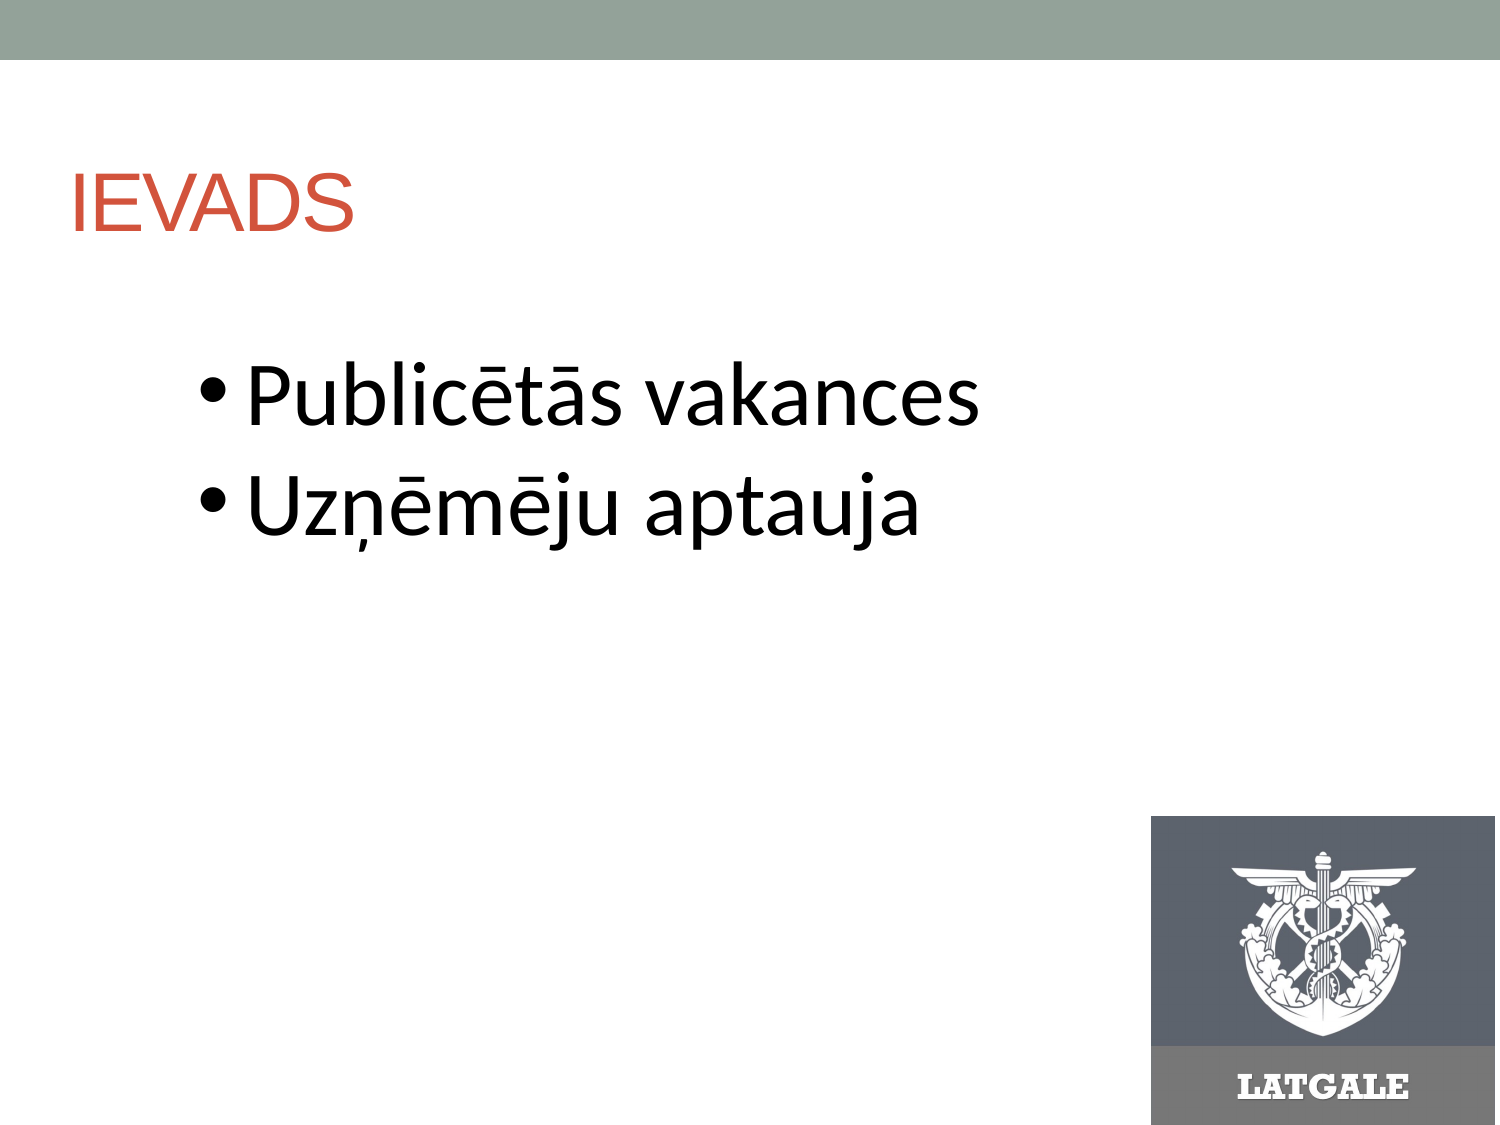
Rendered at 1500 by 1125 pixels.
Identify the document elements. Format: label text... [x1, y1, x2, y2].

title IEVADS [53, 113, 1404, 483]
picture [1151, 816, 1495, 1125]
text_box Publicētās vakances Uzņēmēju aptauja [183, 326, 1005, 564]
